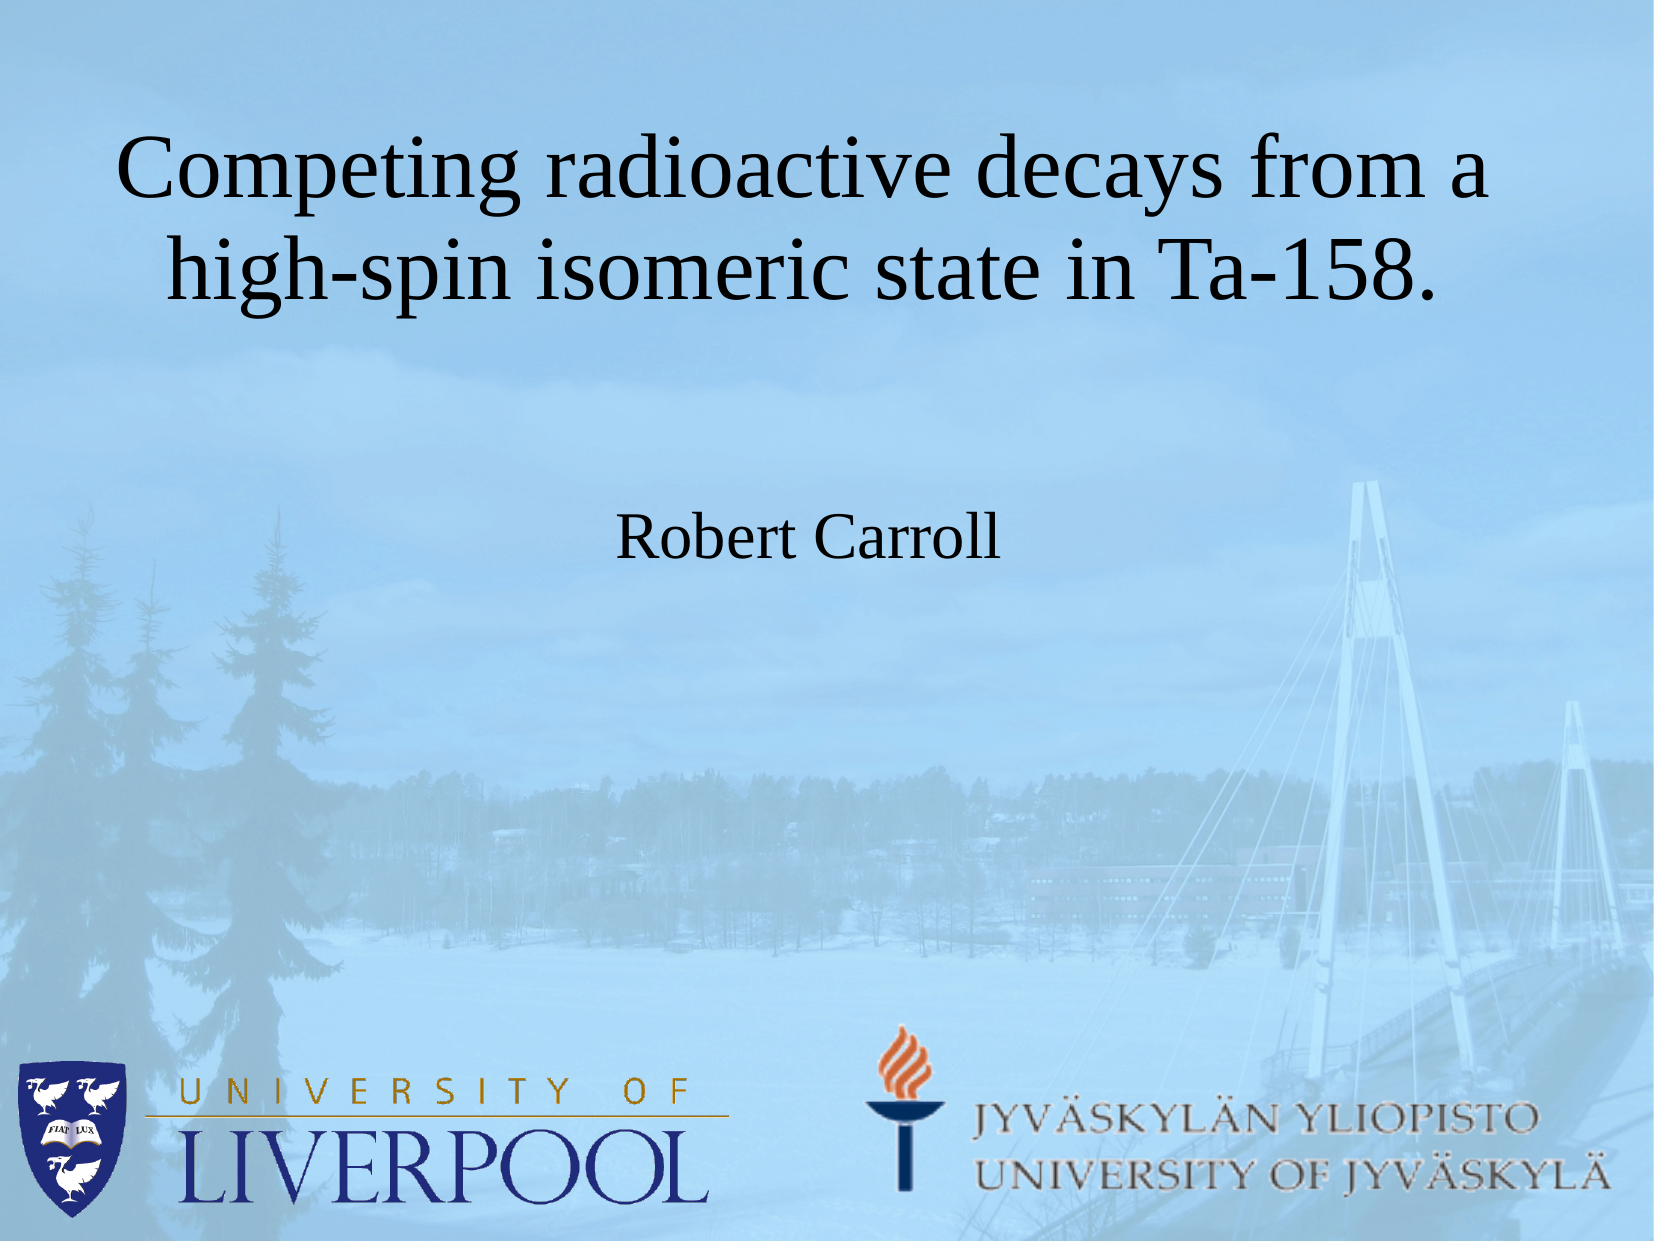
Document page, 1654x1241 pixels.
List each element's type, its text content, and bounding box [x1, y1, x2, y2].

picture [0, 0, 1654, 1241]
text_box Robert Carroll [597, 488, 1021, 584]
text_box Competing radioactive decays from a high-spin isomeric state in Ta-158. [97, 105, 1575, 330]
